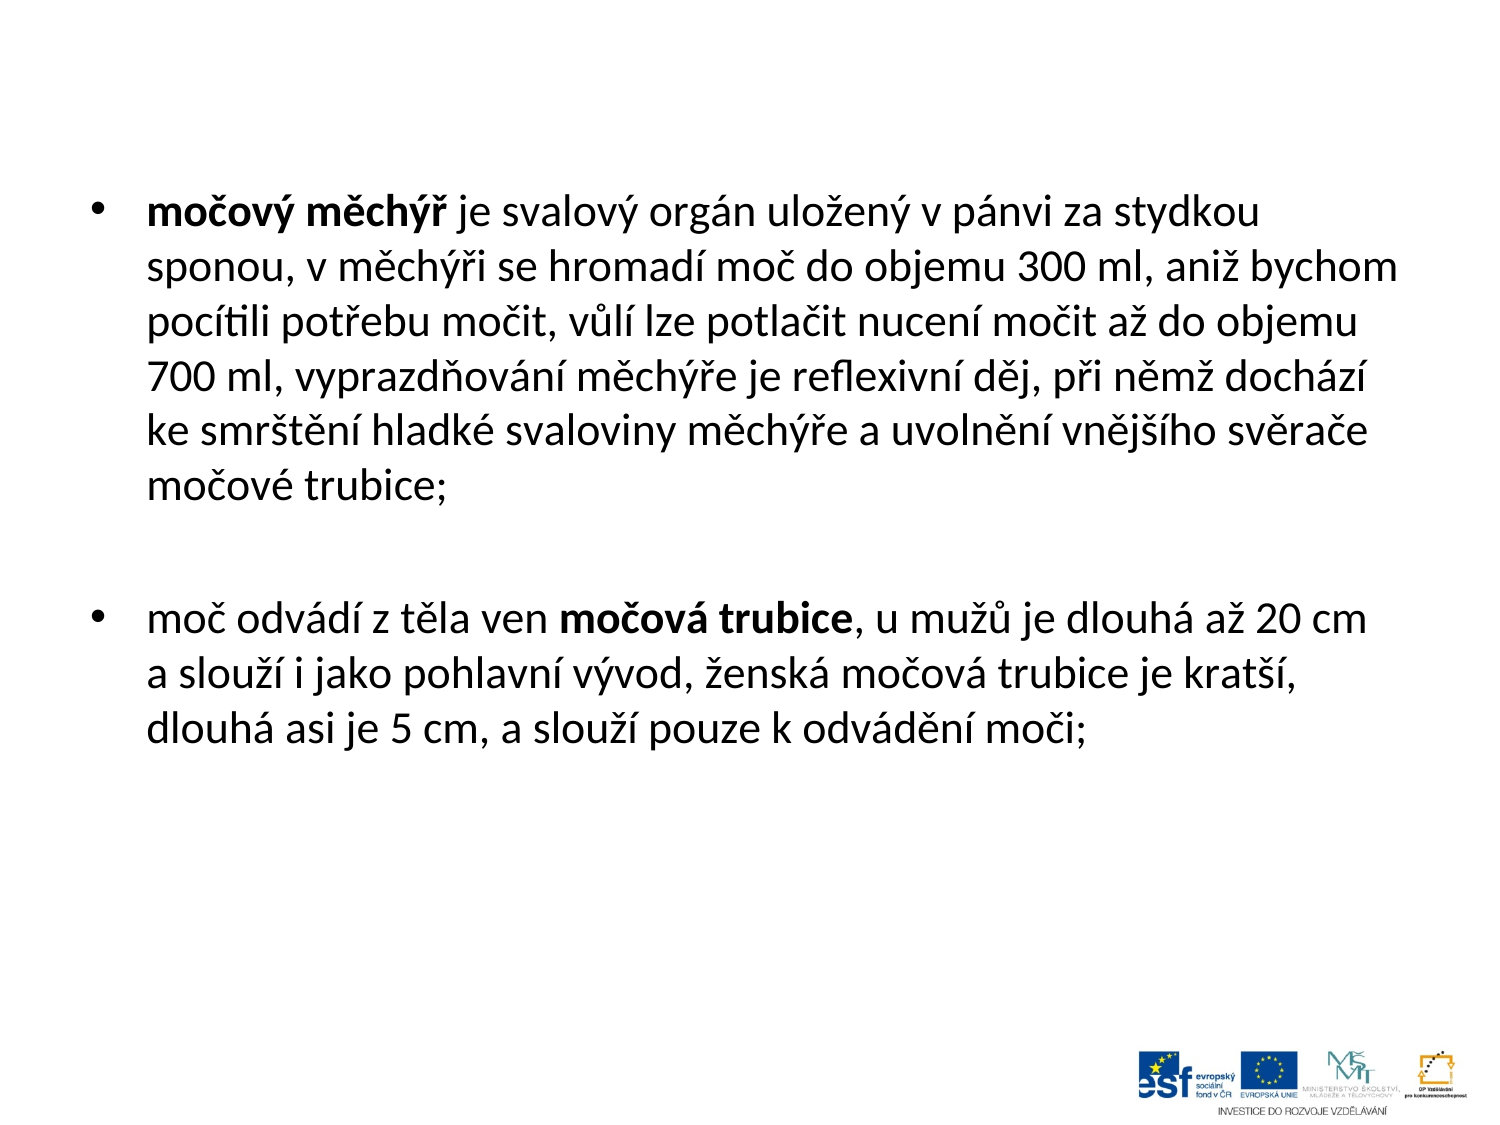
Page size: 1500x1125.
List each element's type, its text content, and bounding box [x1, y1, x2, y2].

list močový měchýř je svalový orgán uložený v pánvi za stydkou sponou, v měchýři se hromadí moč do objemu 300 ml, aniž bychom pocítili potřebu močit, vůlí lze potlačit nucení močit až do objemu 700 ml, vyprazdňování měchýře je reflexivní děj, při němž dochází ke smrštění hladké svaloviny měchýře a uvolnění vnějšího svěrače močové trubice; moč odvádí z těla ven močová trubice, u mužů je dlouhá až 20 cm a slouží i jako pohlavní vývod, ženská močová trubice je kratší, dlouhá asi je 5 cm, a slouží pouze k odvádění moči; [75, 172, 1426, 916]
picture [1125, 1035, 1476, 1125]
